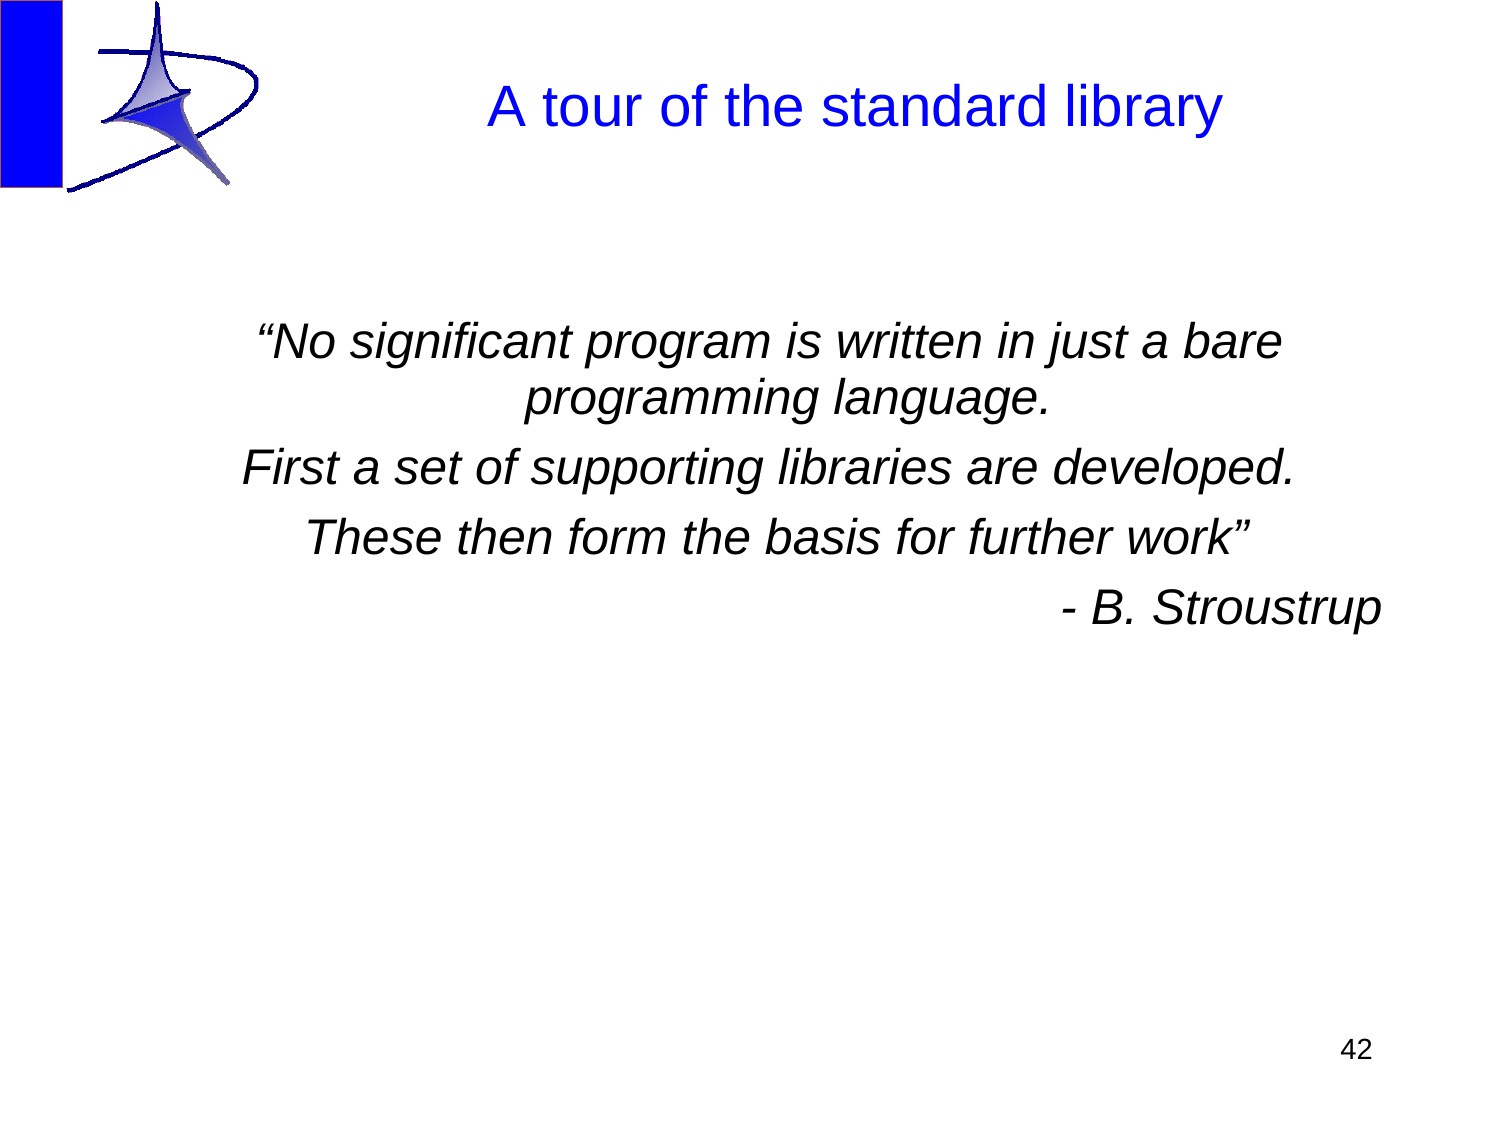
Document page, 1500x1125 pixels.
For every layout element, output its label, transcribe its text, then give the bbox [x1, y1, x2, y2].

list “No significant program is written in just a bare programming language. First a set of supporting libraries are developed. These then form the basis for further work” - B. Stroustrup [138, 305, 1398, 848]
title A tour of the standard library [262, 24, 1450, 188]
picture [62, 0, 263, 197]
